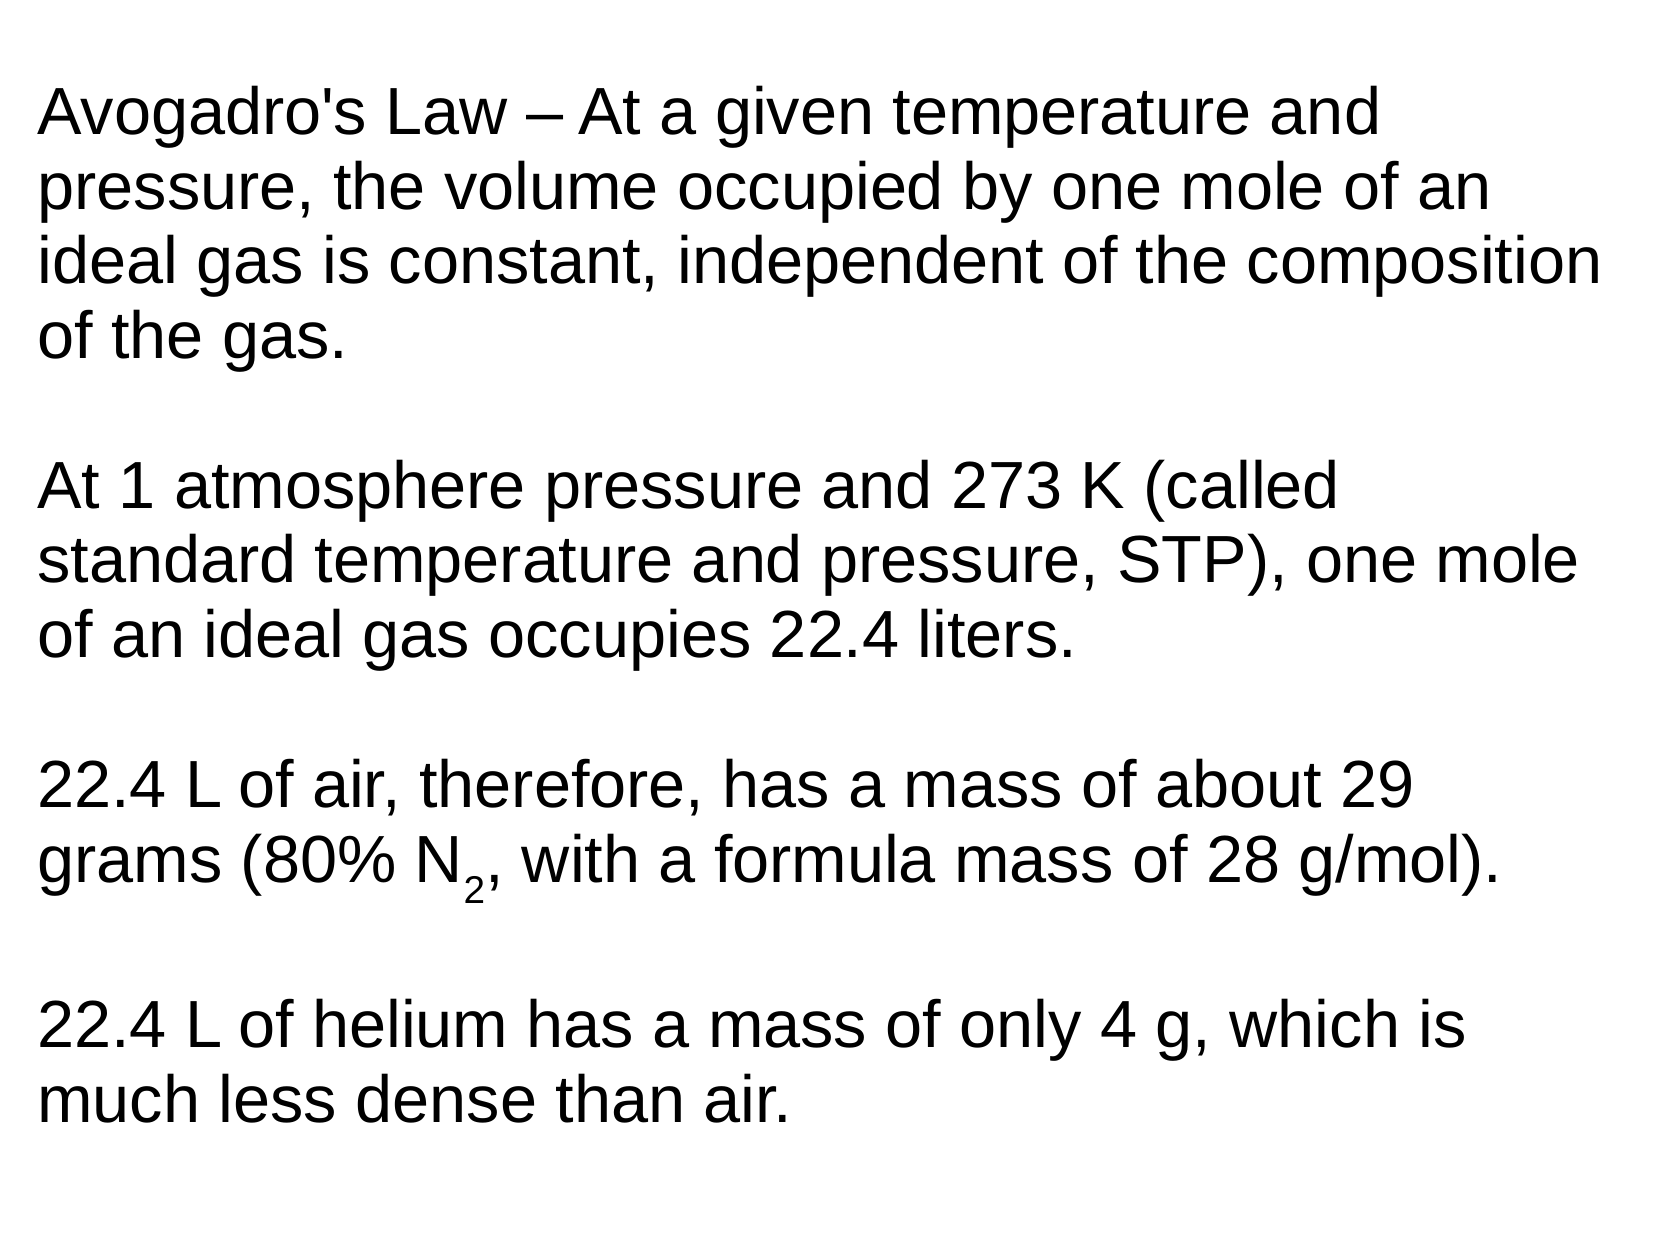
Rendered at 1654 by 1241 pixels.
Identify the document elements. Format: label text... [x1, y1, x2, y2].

subtitle Avogadro's Law – At a given temperature and pressure, the volume occupied by one mole of an ideal gas is constant, independent of the composition of the gas. At 1 atmosphere pressure and 273 K (called standard temperature and pressure, STP), one mole of an ideal gas occupies 22.4 liters. 22.4 L of air, therefore, has a mass of about 29 grams (80% N2, with a formula mass of 28 g/mol). 22.4 L of helium has a mass of only 4 g, which is much less dense than air. [37, 10, 1613, 1201]
